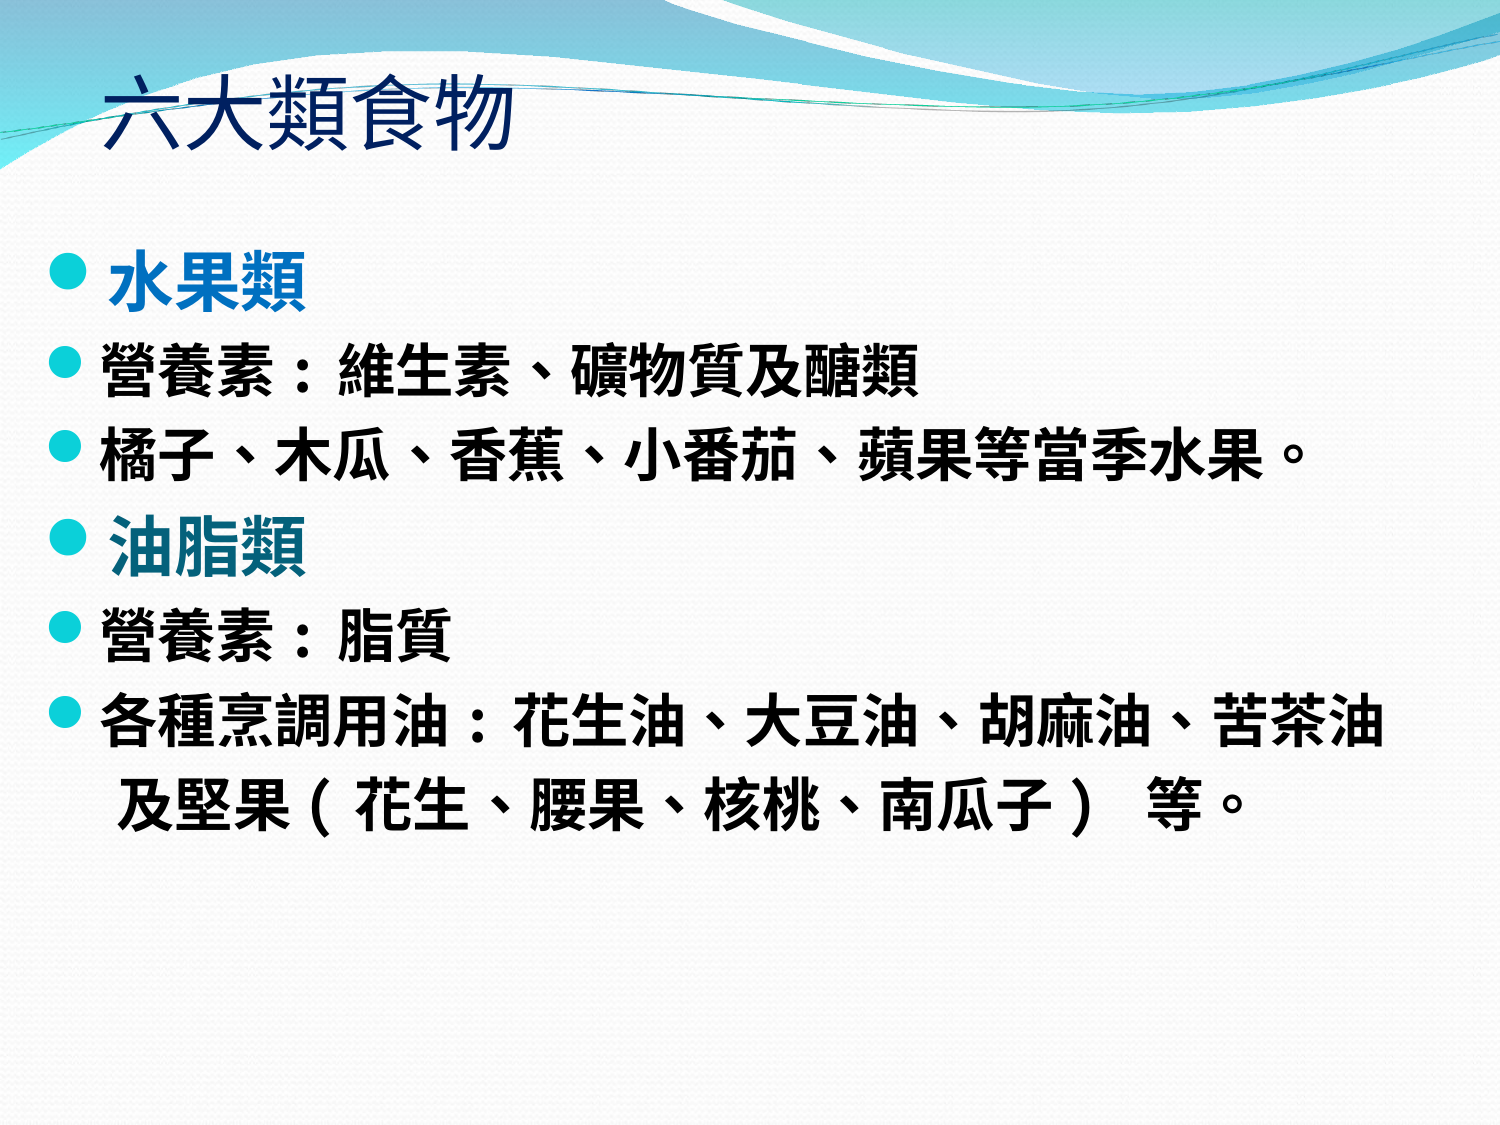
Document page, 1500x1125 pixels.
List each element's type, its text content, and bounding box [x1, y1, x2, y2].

picture [0, 0, 1500, 1125]
title 六大類食物 [100, 54, 1435, 161]
list 水果類 營養素:維生素、礦物質及醣類 橘子、木瓜、香蕉、小番茄、蘋果等當季水果。 油脂類 營養素:脂質 各種烹調用油:花生油、大豆油、胡麻油、苦茶油 及堅果(花生、腰果、核桃、南瓜子) 等。 [29, 231, 1402, 932]
